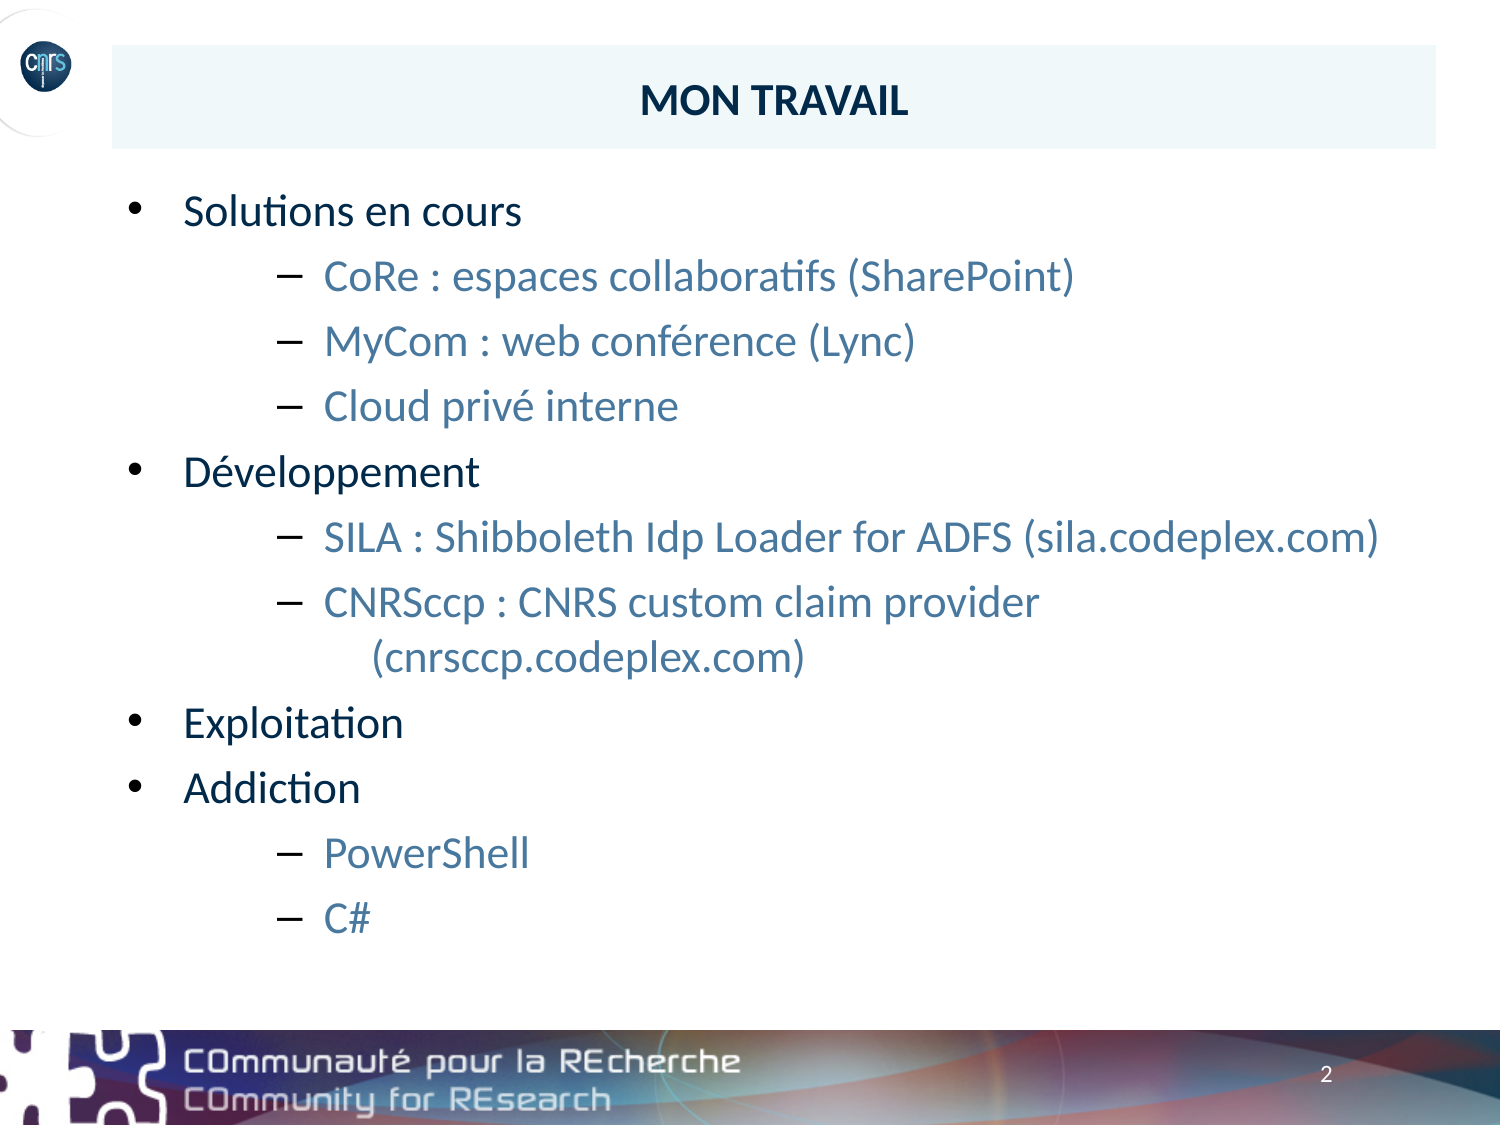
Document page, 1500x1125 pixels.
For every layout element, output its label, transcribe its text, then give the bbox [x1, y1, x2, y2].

list Solutions en cours CoRe : espaces collaboratifs (SharePoint) MyCom : web conférence (Lync) Cloud privé interne Développement SILA : Shibboleth Idp Loader for ADFS (sila.codeplex.com) CNRSccp : CNRS custom claim provider (cnrsccp.codeplex.com) Exploitation Addiction PowerShell C# [112, 172, 1436, 1000]
text_box ‹#› [1305, 1042, 1426, 1103]
title Mon travail [112, 45, 1437, 149]
